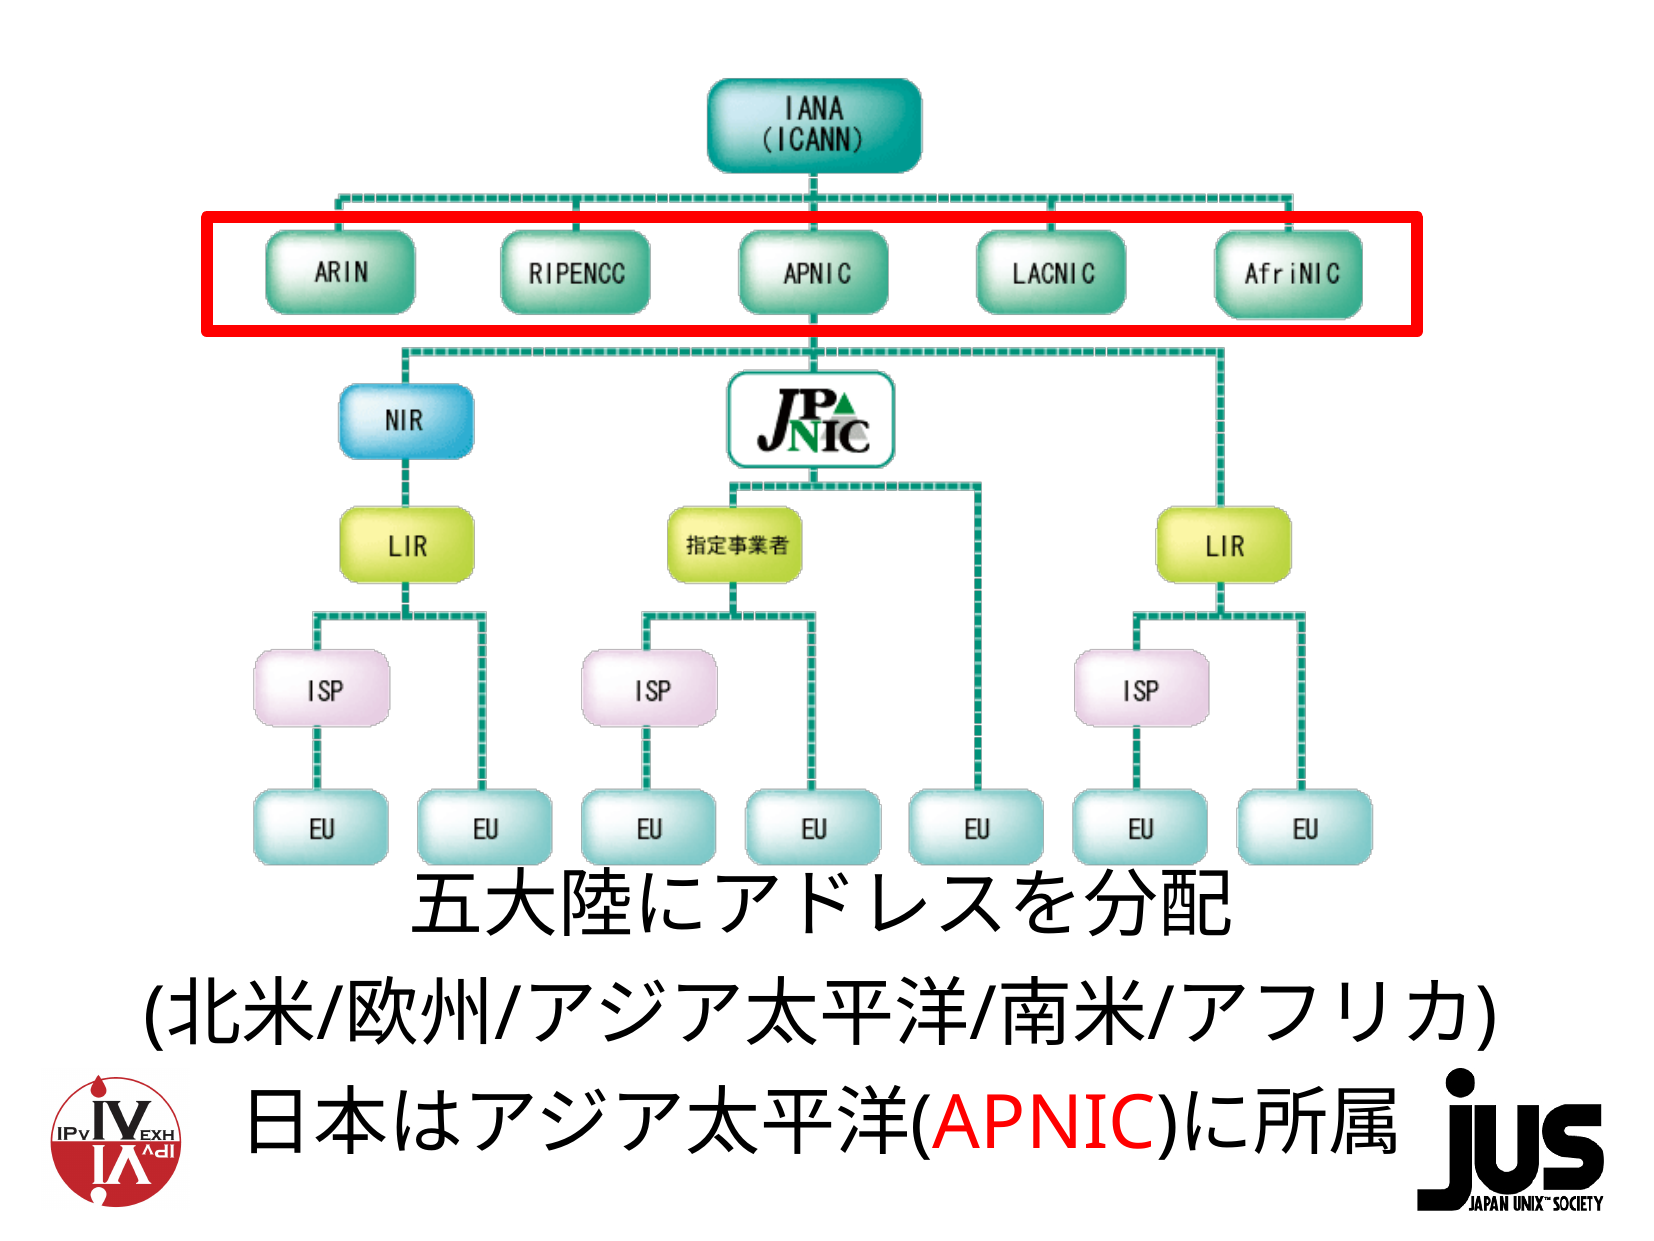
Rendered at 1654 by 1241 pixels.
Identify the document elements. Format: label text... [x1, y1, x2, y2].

picture [211, 58, 1418, 211]
picture [41, 1068, 190, 1210]
picture [211, 337, 1418, 886]
picture [213, 223, 1411, 325]
title 五大陸にアドレスを分配 (北米/欧州/アジア太平洋/南米/アフリカ) 日本はアジア太平洋(APNIC)に所属 [76, 885, 1565, 1129]
picture [1417, 1068, 1604, 1211]
